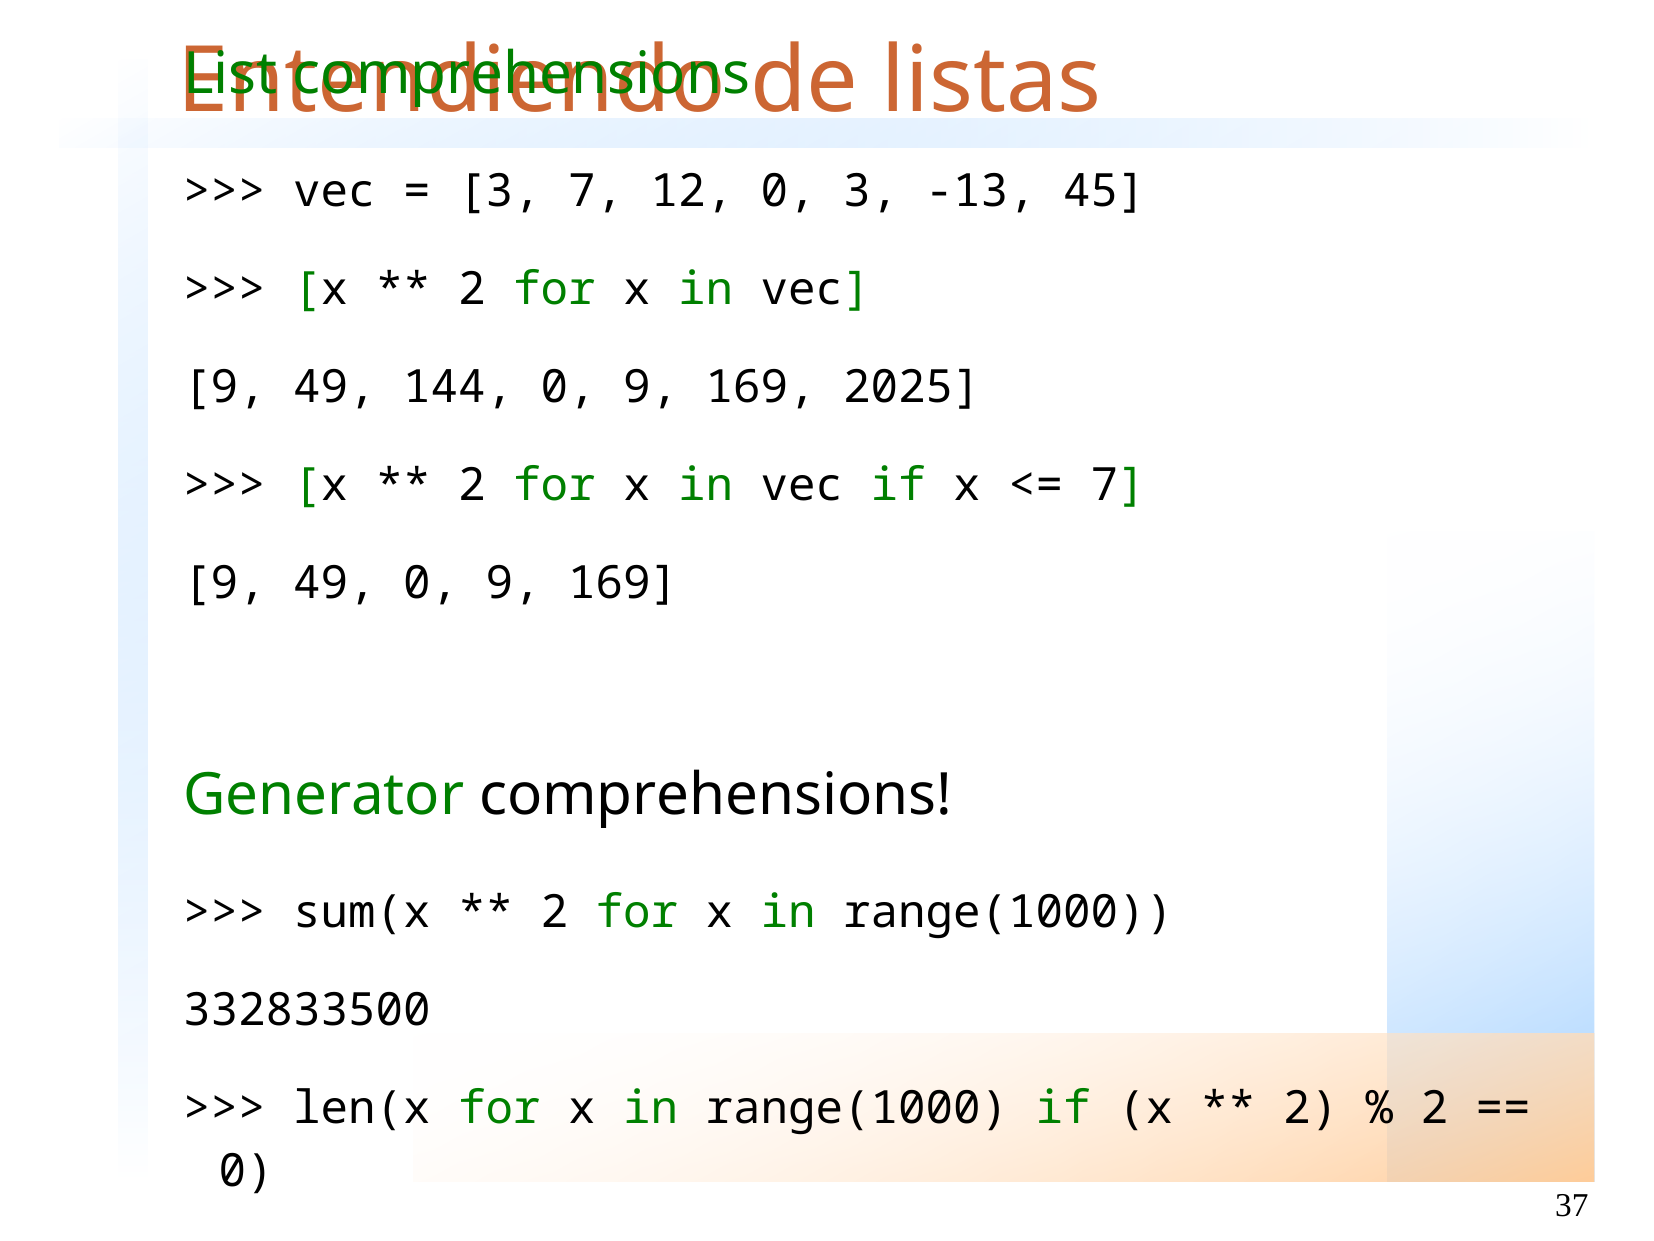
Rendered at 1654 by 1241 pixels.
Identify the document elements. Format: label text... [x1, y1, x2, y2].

title Entendiendo de listas [177, 0, 1595, 147]
text_box List comprehensions >>> vec = [3, 7, 12, 0, 3, -13, 45] >>> [x ** 2 for x in vec] [9, 49, 144, 0, 9, 169, 2025] >>> [x ** 2 for x in vec if x <= 7] [9, 49, 0, 9, 169] Generator comprehensions! >>> sum(x ** 2 for x in range(1000)) 332833500 >>> len(x for x in range(1000) if (x ** 2) % 2 == 0) 500 [147, 147, 1595, 1182]
